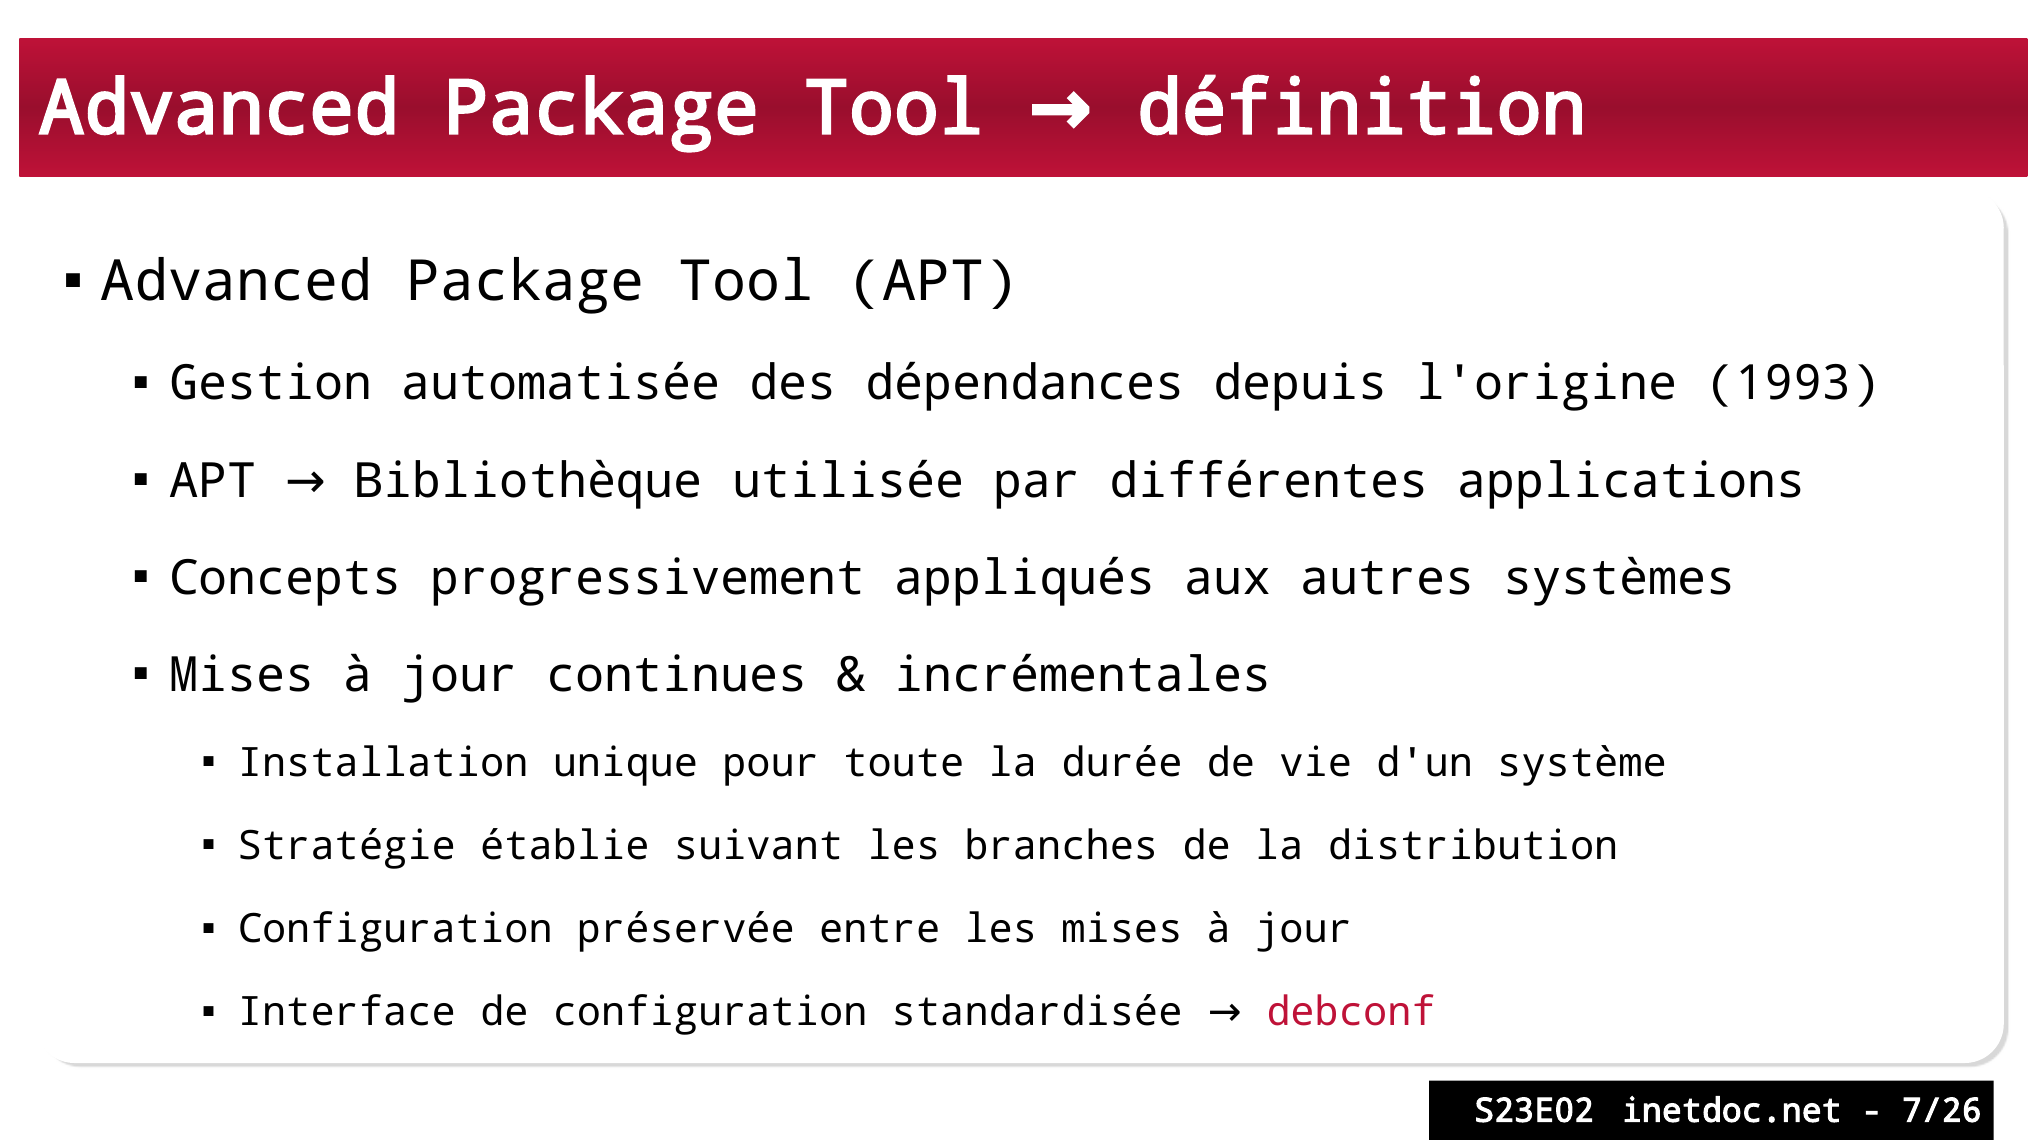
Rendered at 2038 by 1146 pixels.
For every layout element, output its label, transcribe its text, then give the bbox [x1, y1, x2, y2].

text_box S23E02 inetdoc.net - <numéro>/26 [1429, 1080, 1994, 1140]
text_box Advanced Package Tool (APT) Gestion automatisée des dépendances depuis l'origine (1993) APT → Bibliothèque utilisée par différentes applications Concepts progressivement appliqués aux autres systèmes Mises à jour continues & incrémentales Installation unique pour toute la durée de vie d'un système Stratégie établie suivant les branches de la distribution Configuration préservée entre les mises à jour Interface de configuration standardisée → debconf [35, 188, 2004, 1064]
text_box Advanced Package Tool → définition [19, 38, 2028, 177]
